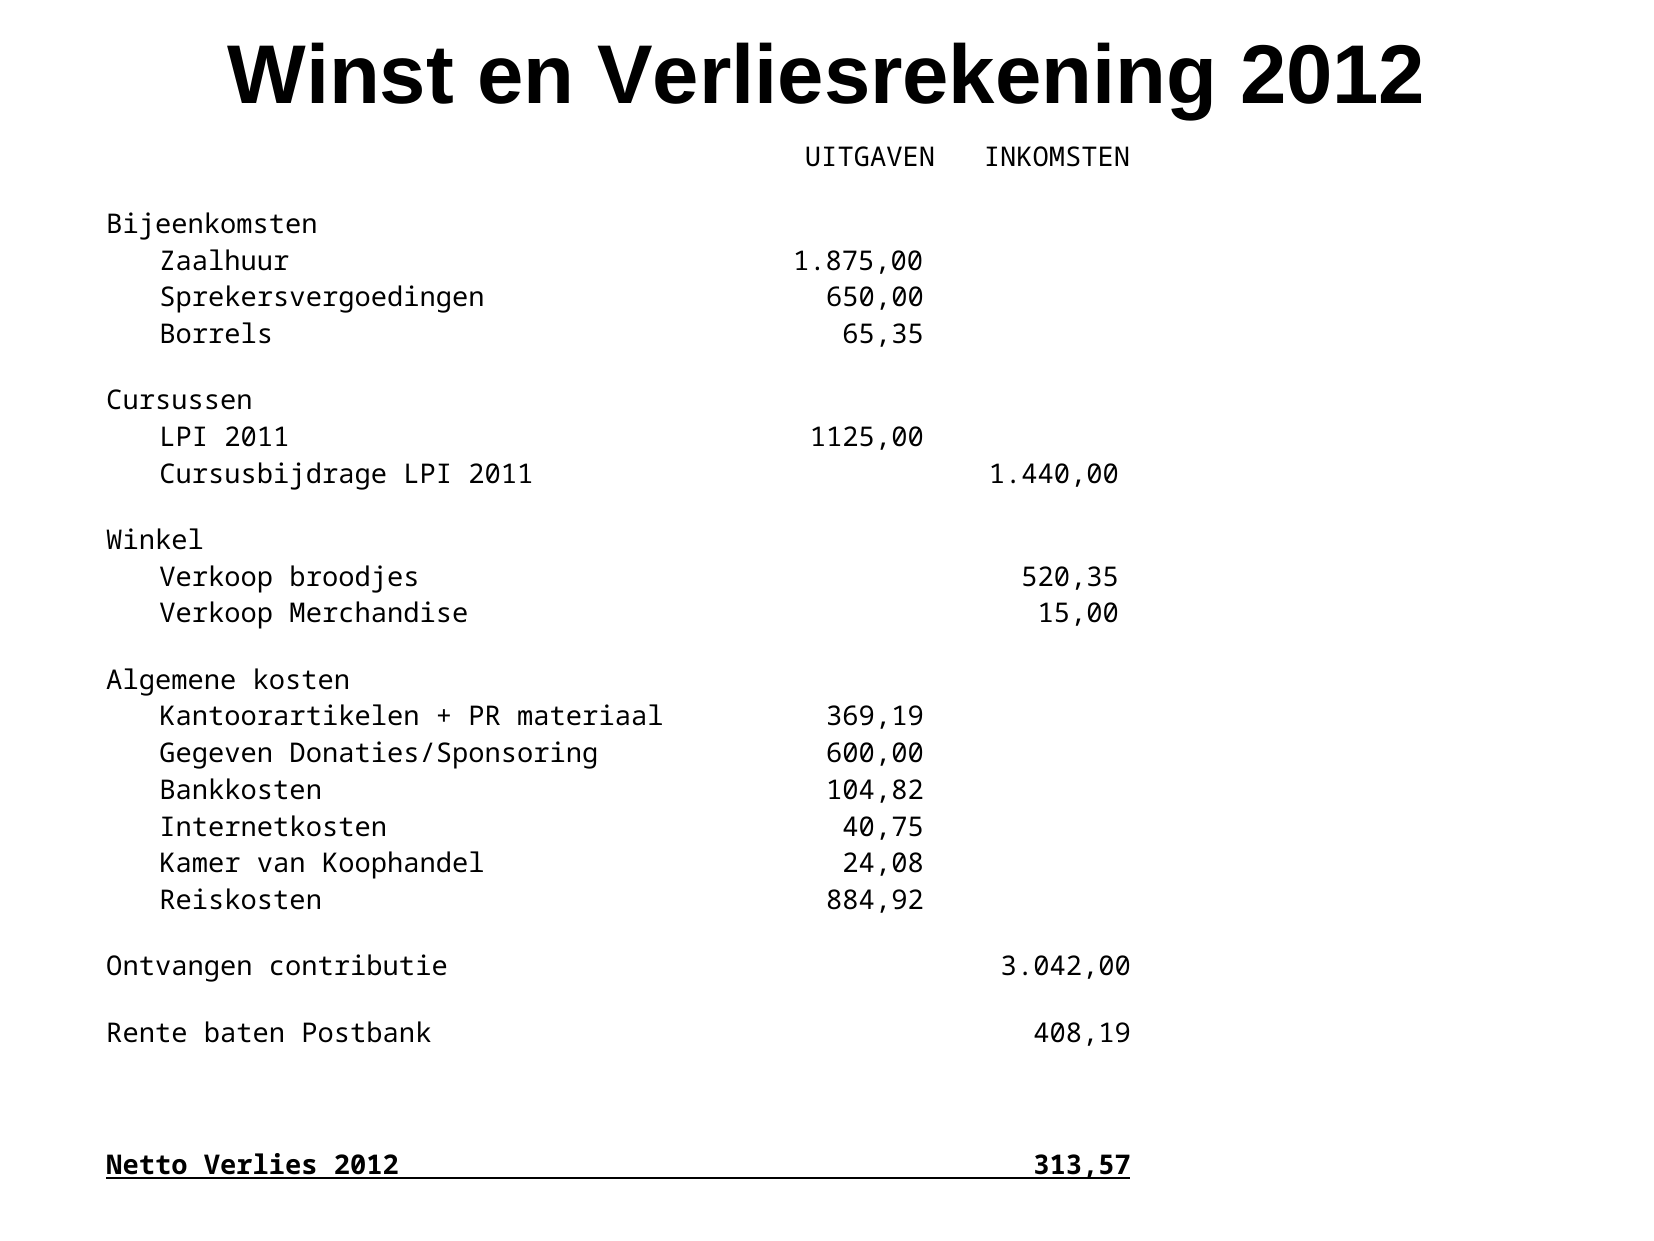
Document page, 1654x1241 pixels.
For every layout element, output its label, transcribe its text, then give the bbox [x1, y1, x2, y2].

list UITGAVEN INKOMSTEN Bijeenkomsten Zaalhuur 1.875,00 Sprekersvergoedingen 650,00 Borrels 65,35 Cursussen LPI 2011 1125,00 Cursusbijdrage LPI 2011 1.440,00 Winkel Verkoop broodjes 520,35 Verkoop Merchandise 15,00 Algemene kosten Kantoorartikelen + PR materiaal 369,19 Gegeven Donaties/Sponsoring 600,00 Bankkosten 104,82 Internetkosten 40,75 Kamer van Koophandel 24,08 Reiskosten 884,92 Ontvangen contributie 3.042,00 Rente baten Postbank 408,19 Netto Verlies 2012 313,57 [88, 138, 1506, 1201]
title Winst en Verliesrekening 2012 [82, 0, 1571, 151]
